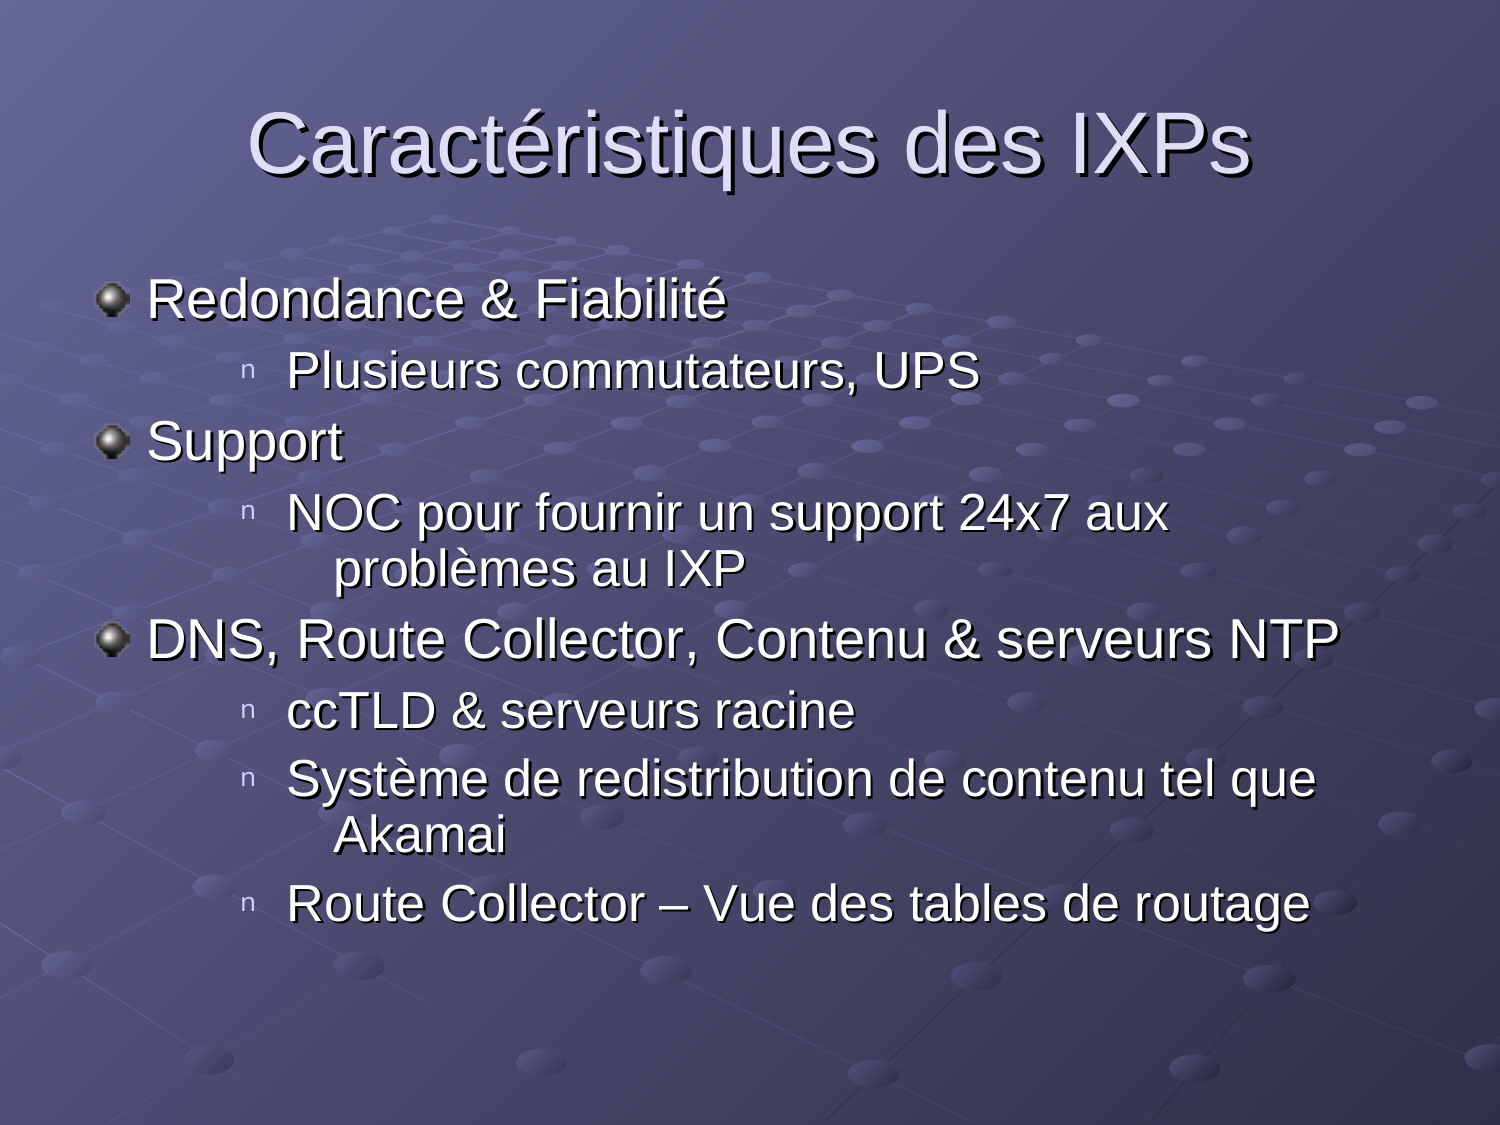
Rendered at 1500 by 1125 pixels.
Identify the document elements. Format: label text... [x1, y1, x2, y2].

title Caractéristiques des IXPs [75, 45, 1426, 233]
list Redondance & Fiabilité Plusieurs commutateurs, UPS Support NOC pour fournir un support 24x7 aux problèmes au IXP DNS, Route Collector, Contenu & serveurs NTP ccTLD & serveurs racine Système de redistribution de contenu tel que Akamai Route Collector – Vue des tables de routage [75, 262, 1426, 1007]
